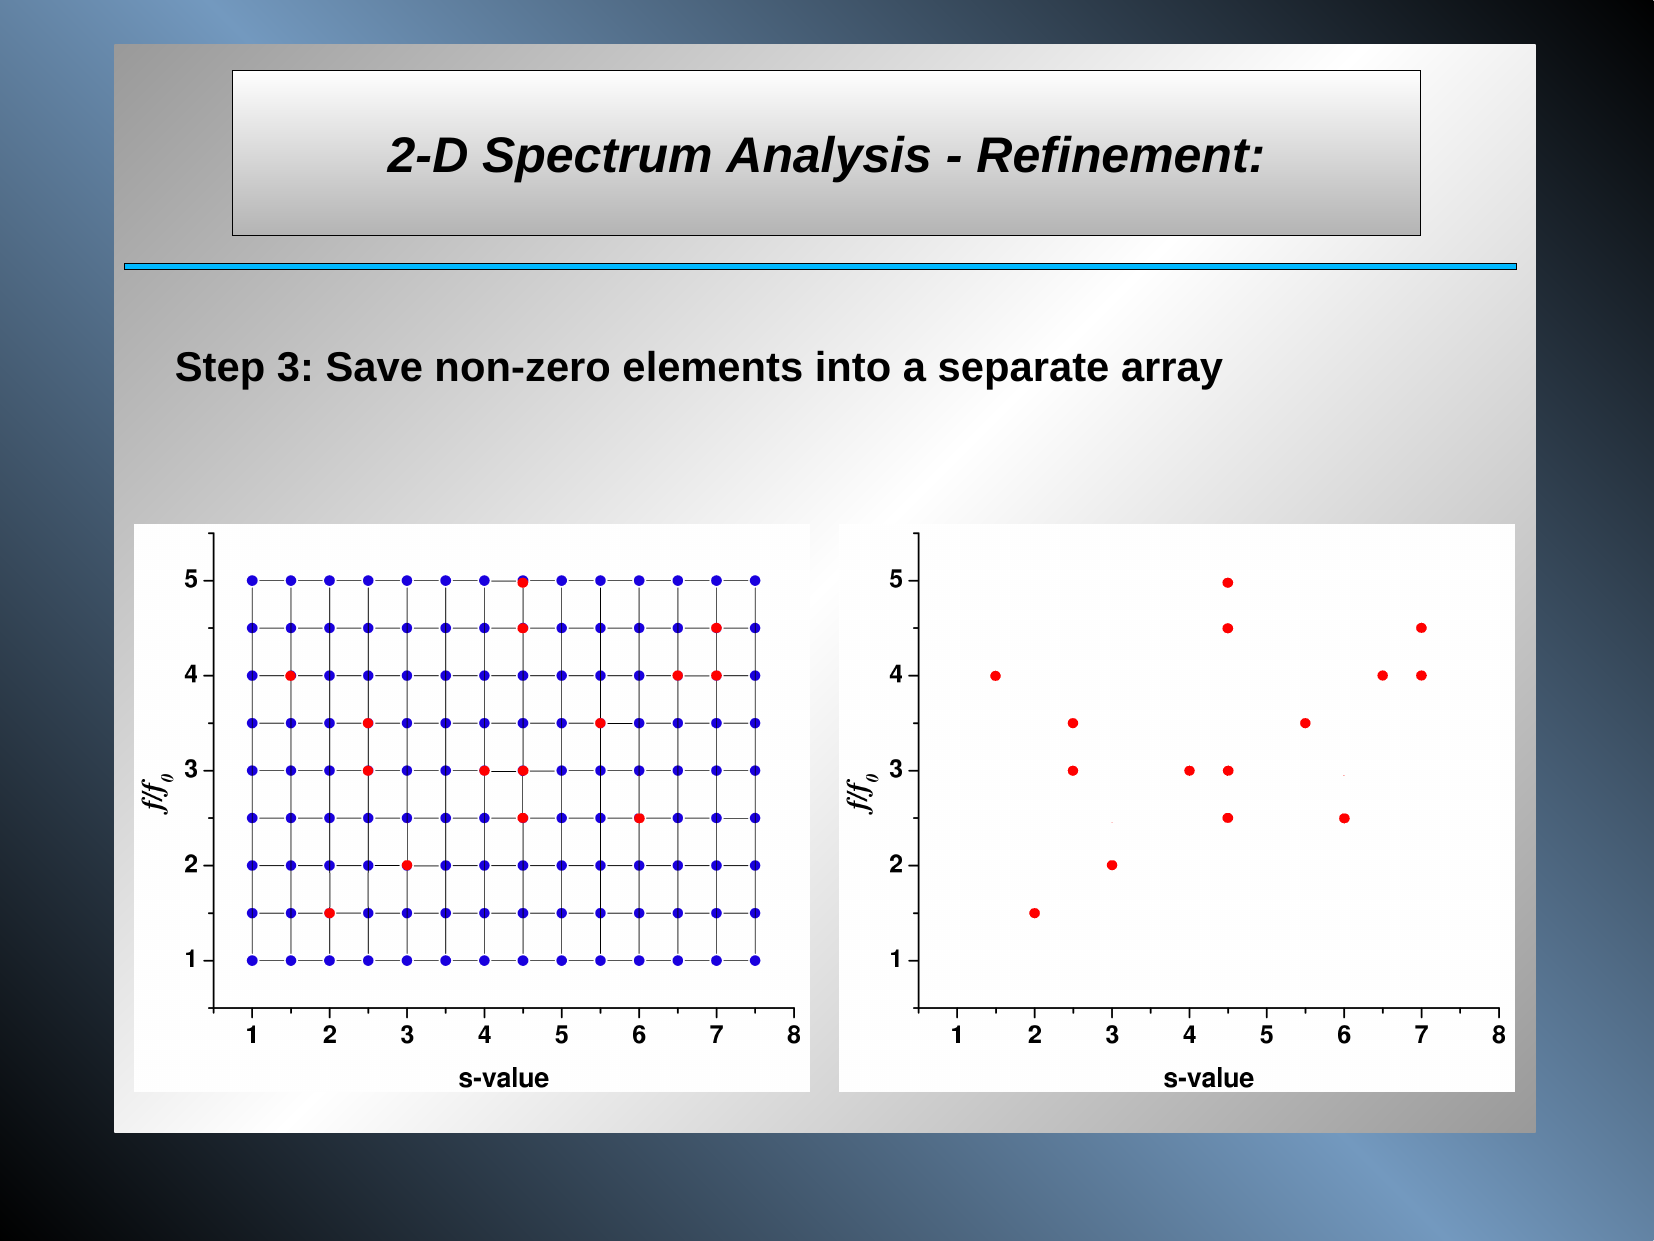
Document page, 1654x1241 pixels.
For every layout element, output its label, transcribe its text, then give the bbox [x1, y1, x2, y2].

text_box [232, 70, 1421, 236]
picture [134, 524, 810, 1092]
text_box Step 3: Save non-zero elements into a separate array [137, 343, 1491, 403]
picture [839, 524, 1515, 1092]
text_box 2-D Spectrum Analysis - Refinement: [246, 127, 1407, 195]
text_box [124, 263, 1517, 270]
